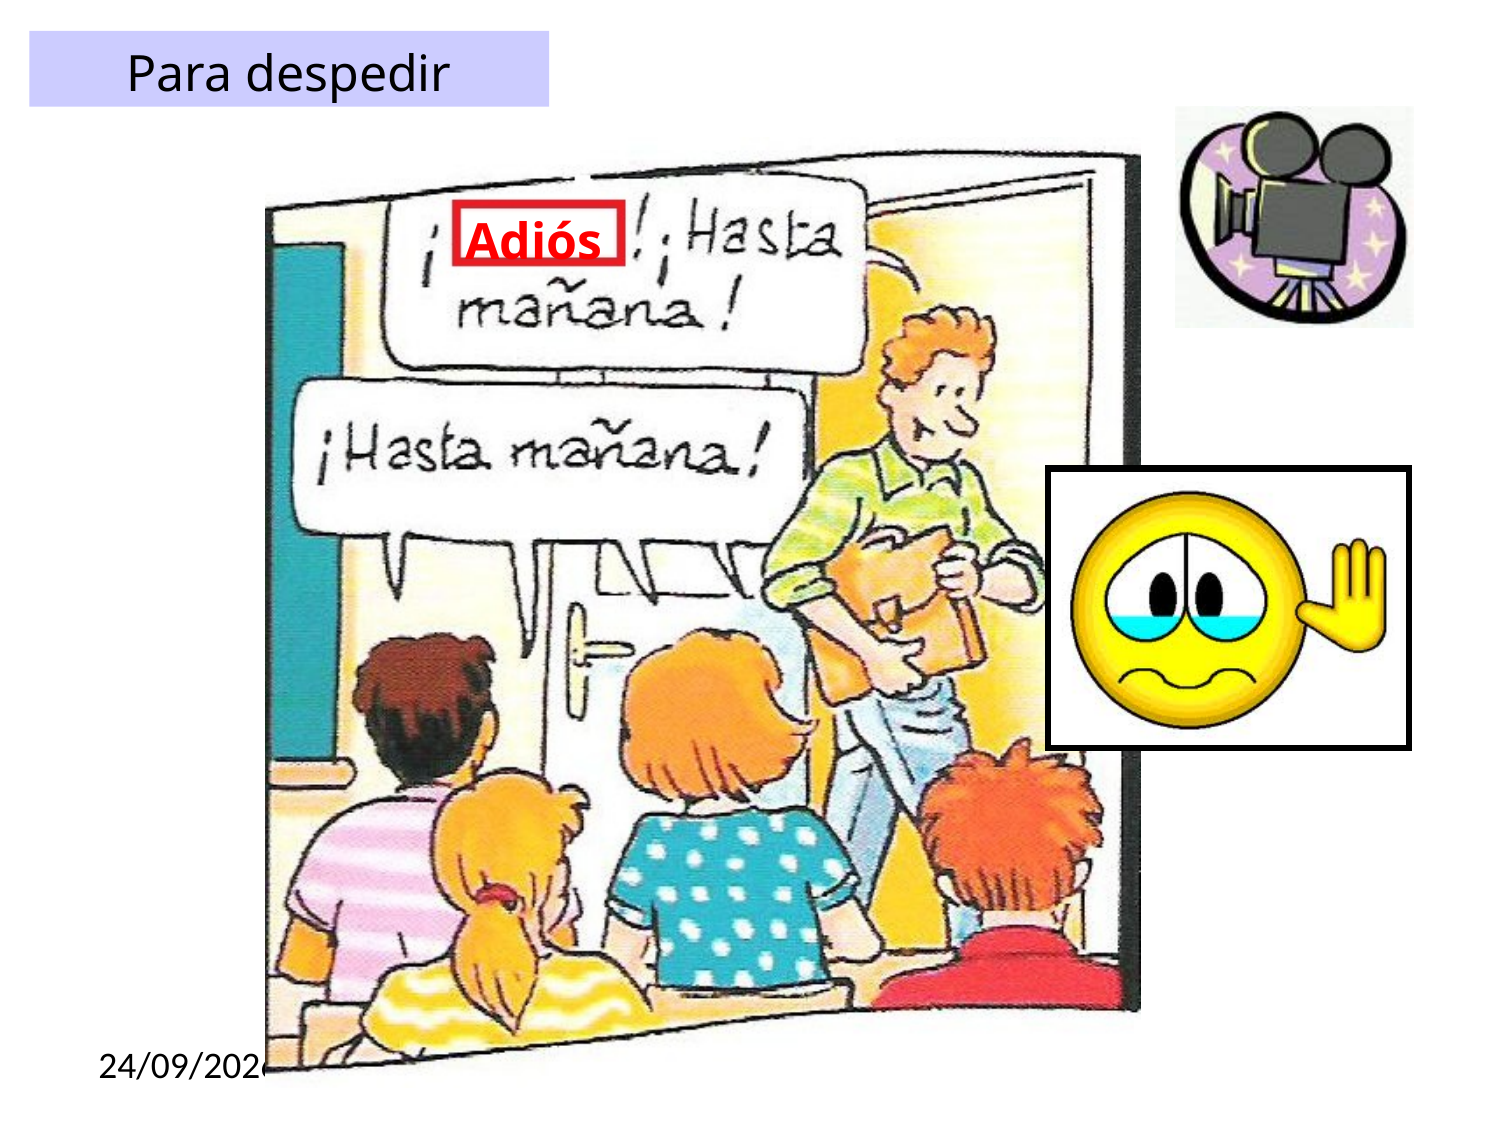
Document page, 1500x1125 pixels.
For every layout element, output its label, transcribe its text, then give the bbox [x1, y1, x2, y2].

picture [1175, 106, 1414, 328]
picture [1051, 471, 1406, 745]
picture [265, 137, 1141, 1088]
text_box Para despedir [29, 30, 550, 107]
text_box Adiós [445, 198, 623, 275]
